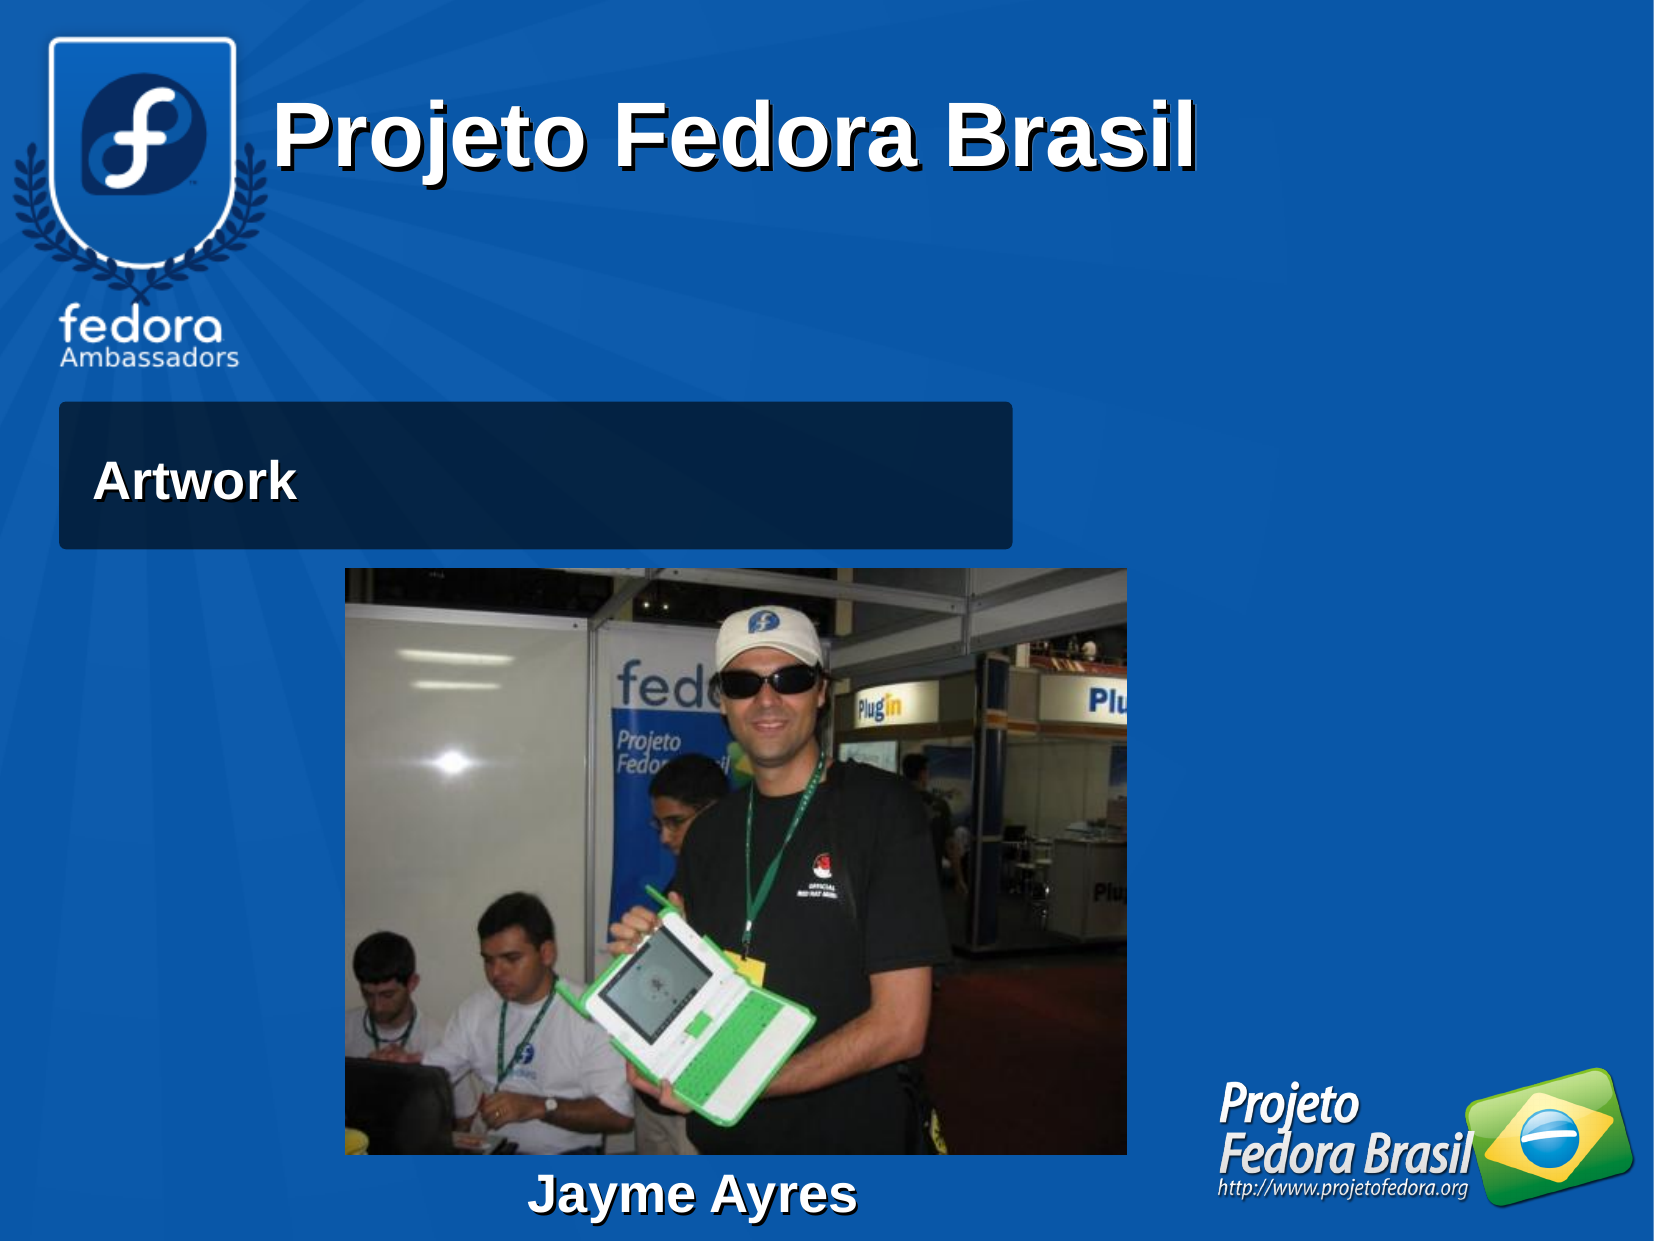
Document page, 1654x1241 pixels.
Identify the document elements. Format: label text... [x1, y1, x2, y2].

list Artwork Jayme Ayres [75, 450, 1201, 1241]
picture [345, 568, 1127, 1155]
text_box [59, 401, 1013, 550]
title Projeto Fedora Brasil [271, 39, 1654, 232]
picture [0, 0, 1654, 1241]
